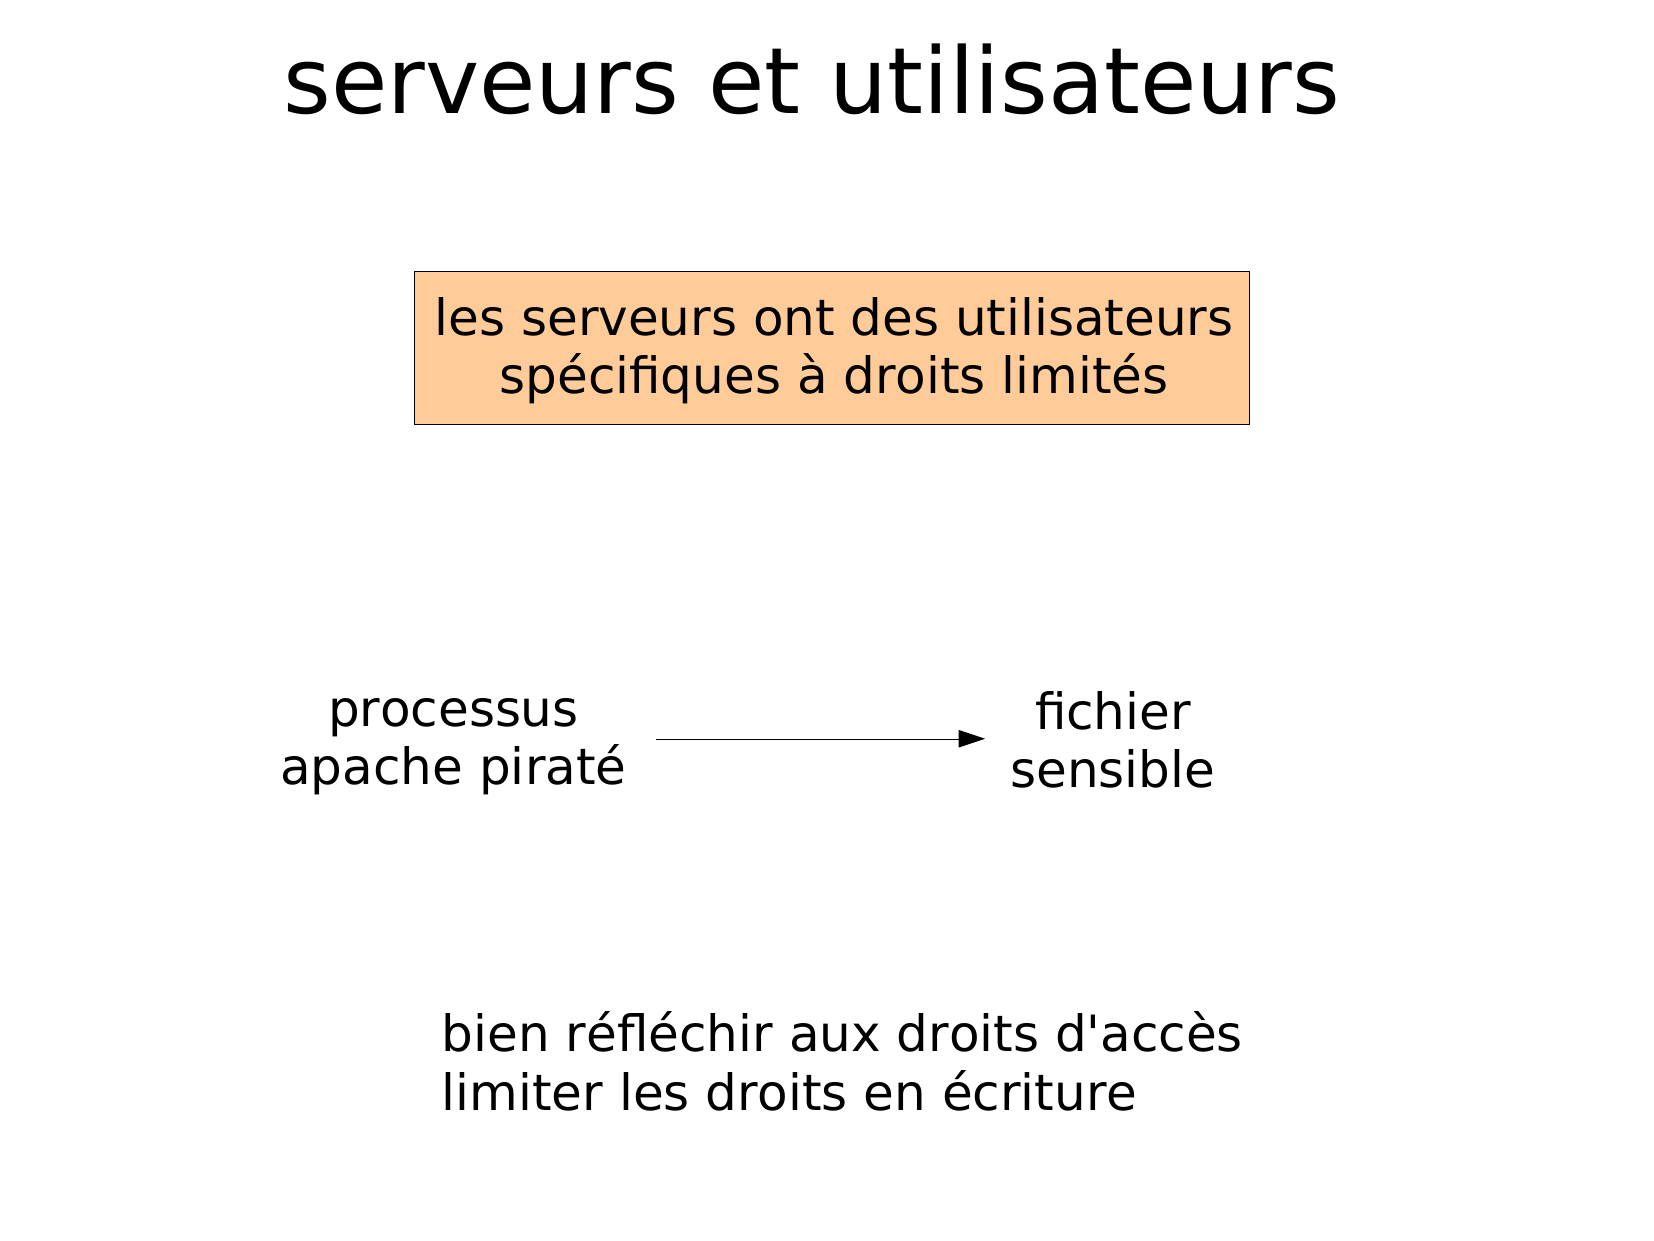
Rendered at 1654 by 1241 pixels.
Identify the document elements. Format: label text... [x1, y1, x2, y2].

text_box [414, 271, 1250, 425]
text_box les serveurs ont des utilisateurs spécifiques à droits limités [434, 288, 1245, 406]
text_box bien réfléchir aux droits d'accès limiter les droits en écriture [425, 1005, 1244, 1122]
text_box fichier sensible [1010, 682, 1216, 800]
title serveurs et utilisateurs [121, 17, 1504, 143]
text_box processus apache piraté [280, 679, 627, 797]
